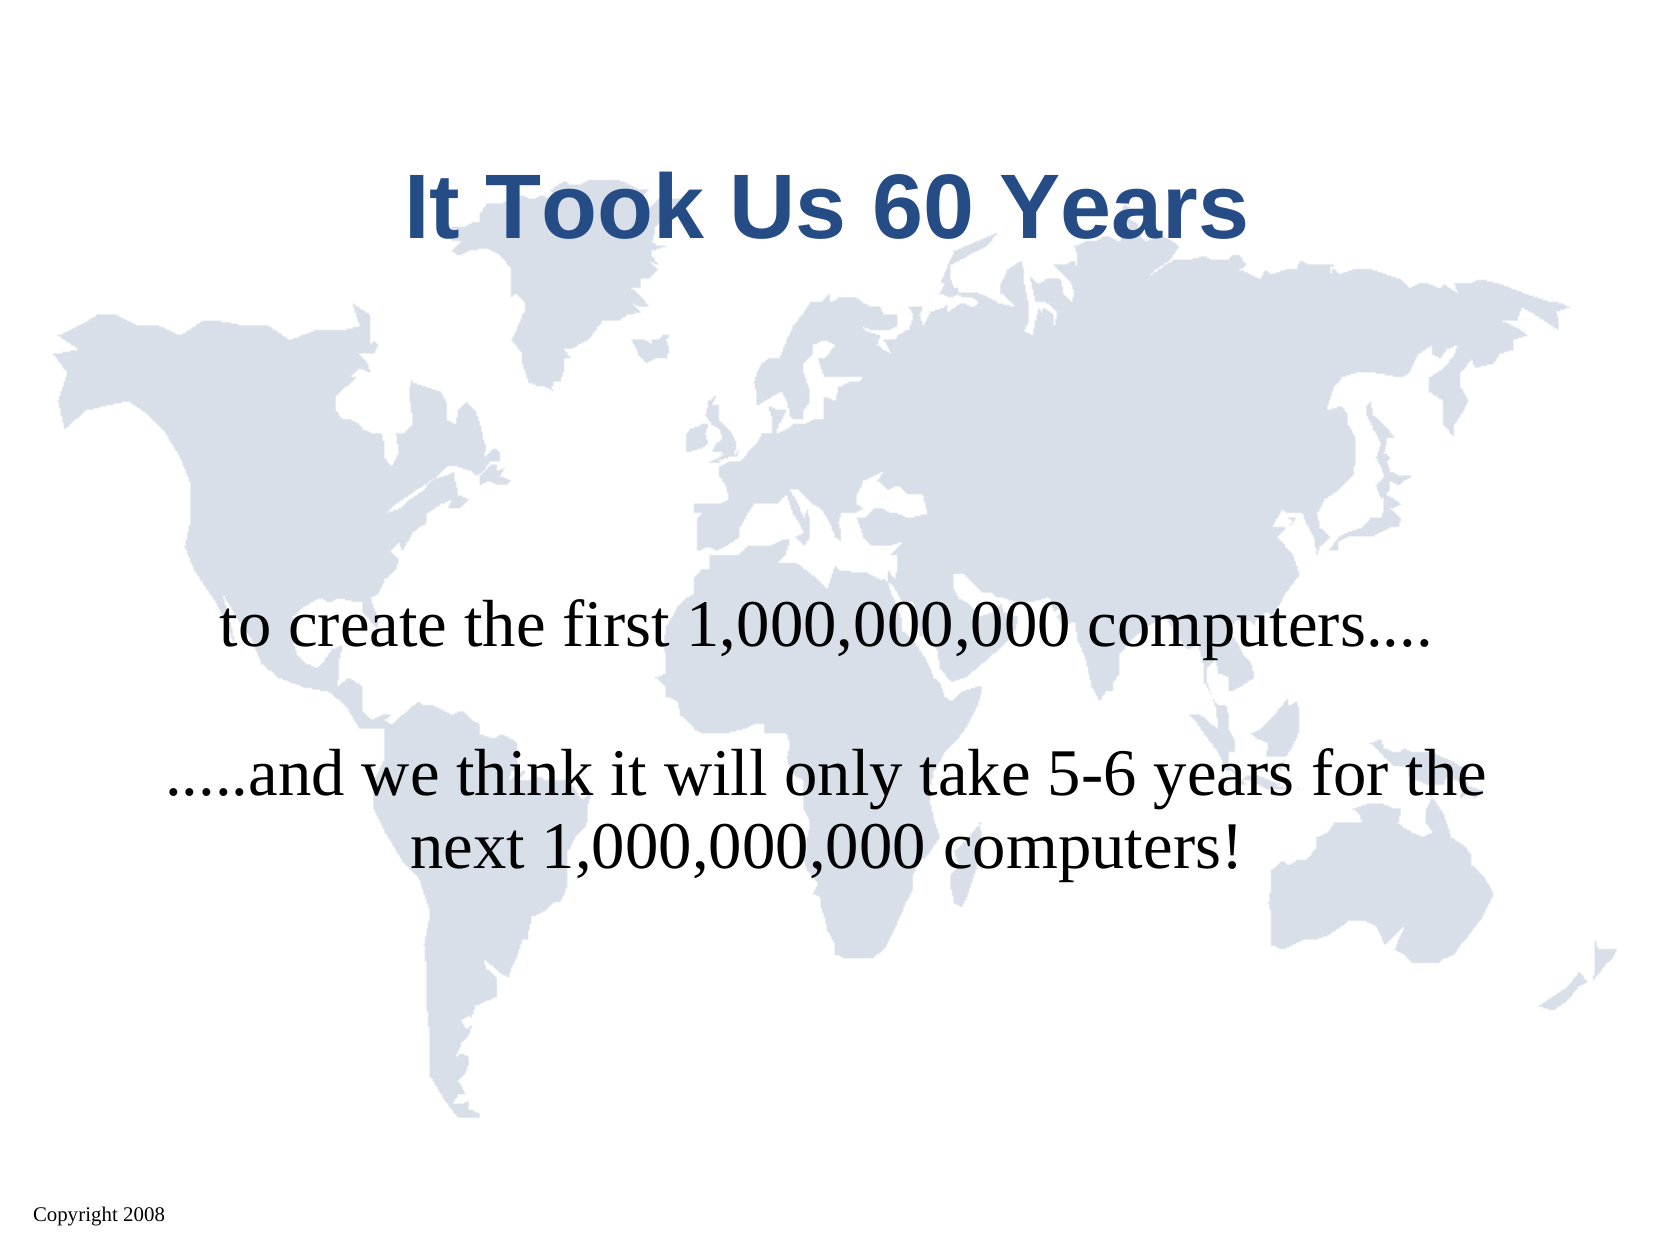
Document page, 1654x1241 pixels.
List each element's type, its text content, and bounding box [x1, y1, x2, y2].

title It Took Us 60 Years [121, 102, 1534, 311]
picture [28, 99, 1645, 1154]
subtitle to create the first 1,000,000,000 computers.... .....and we think it will only take 5-6 years for the next 1,000,000,000 computers! [121, 344, 1534, 1127]
